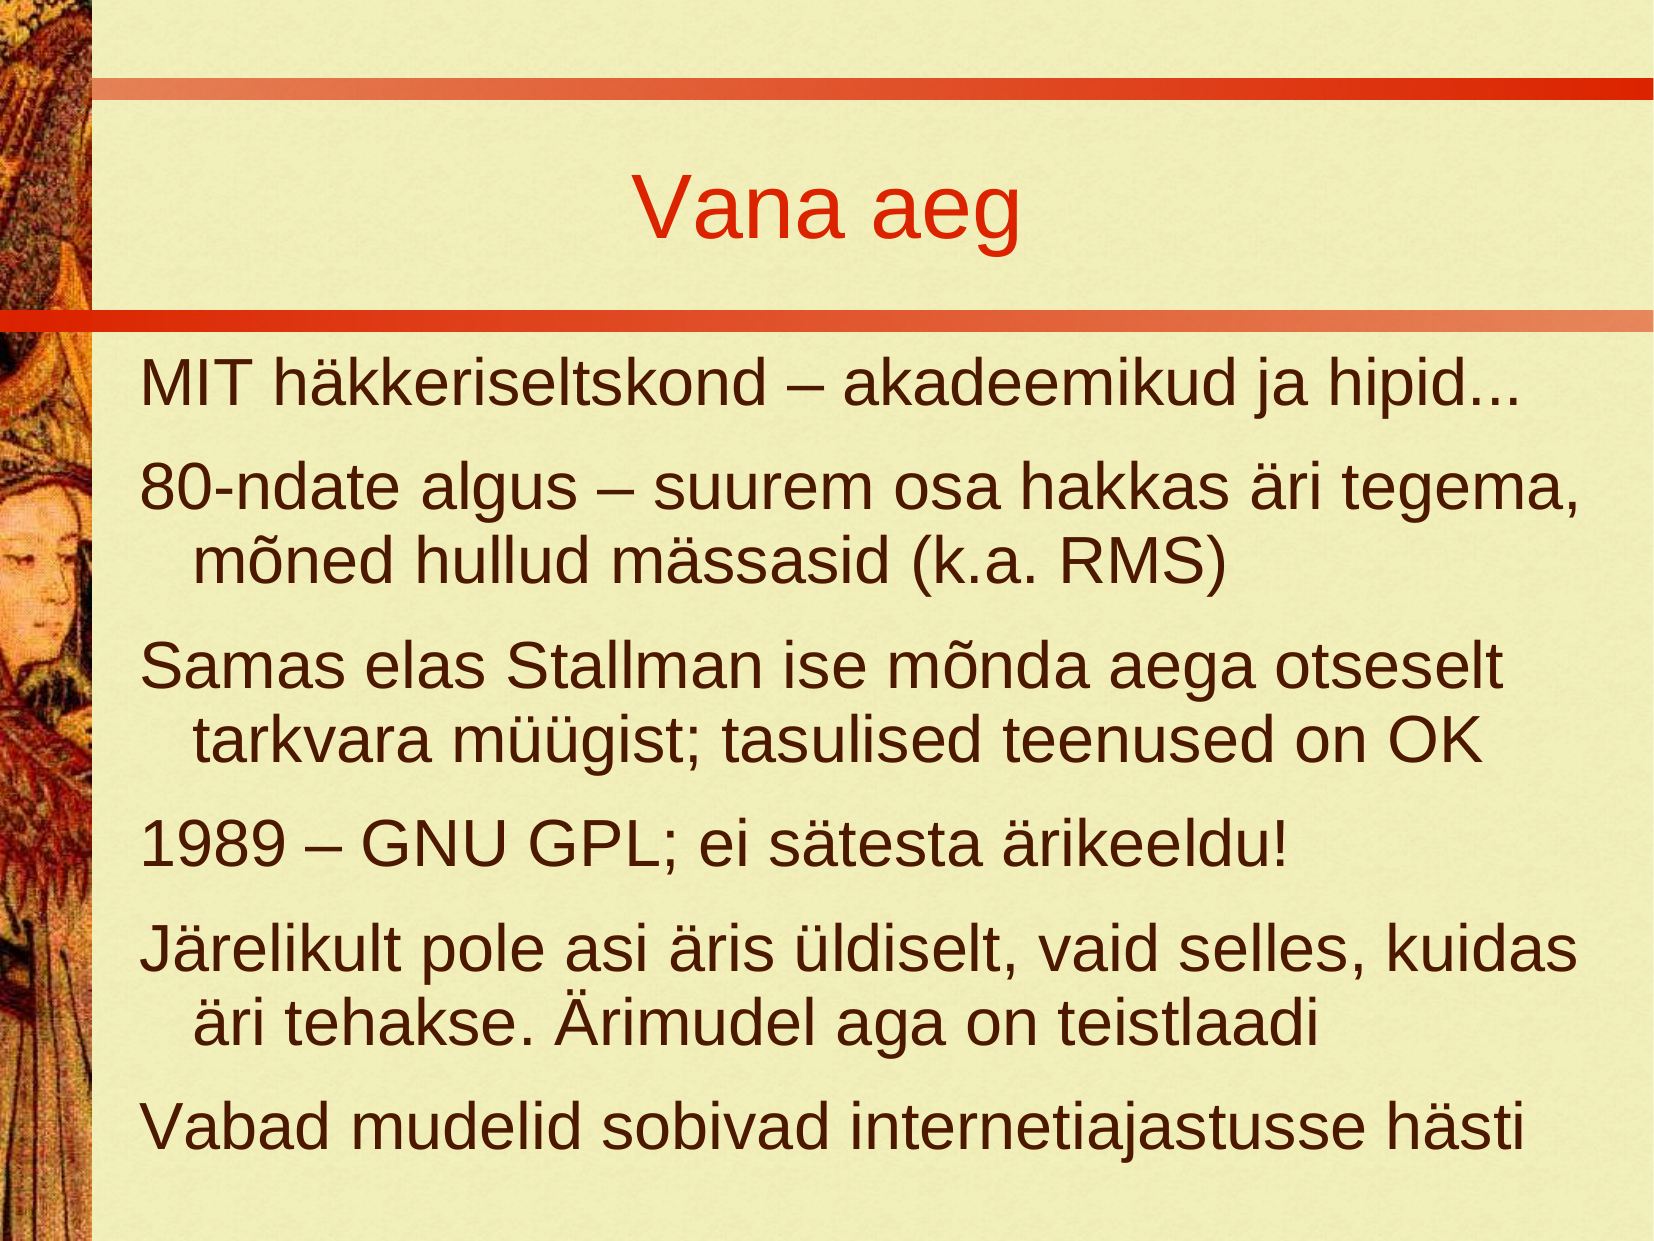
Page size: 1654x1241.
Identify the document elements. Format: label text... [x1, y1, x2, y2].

list MIT häkkeriseltskond – akadeemikud ja hipid... 80-ndate algus – suurem osa hakkas äri tegema, mõned hullud mässasid (k.a. RMS) Samas elas Stallman ise mõnda aega otseselt tarkvara müügist; tasulised teenused on OK 1989 – GNU GPL; ei sätesta ärikeeldu! Järelikult pole asi äris üldiselt, vaid selles, kuidas äri tehakse. Ärimudel aga on teistlaadi Vabad mudelid sobivad internetiajastusse hästi [121, 344, 1625, 1165]
picture [0, 0, 1654, 310]
picture [0, 332, 1654, 1241]
title Vana aeg [121, 102, 1534, 311]
